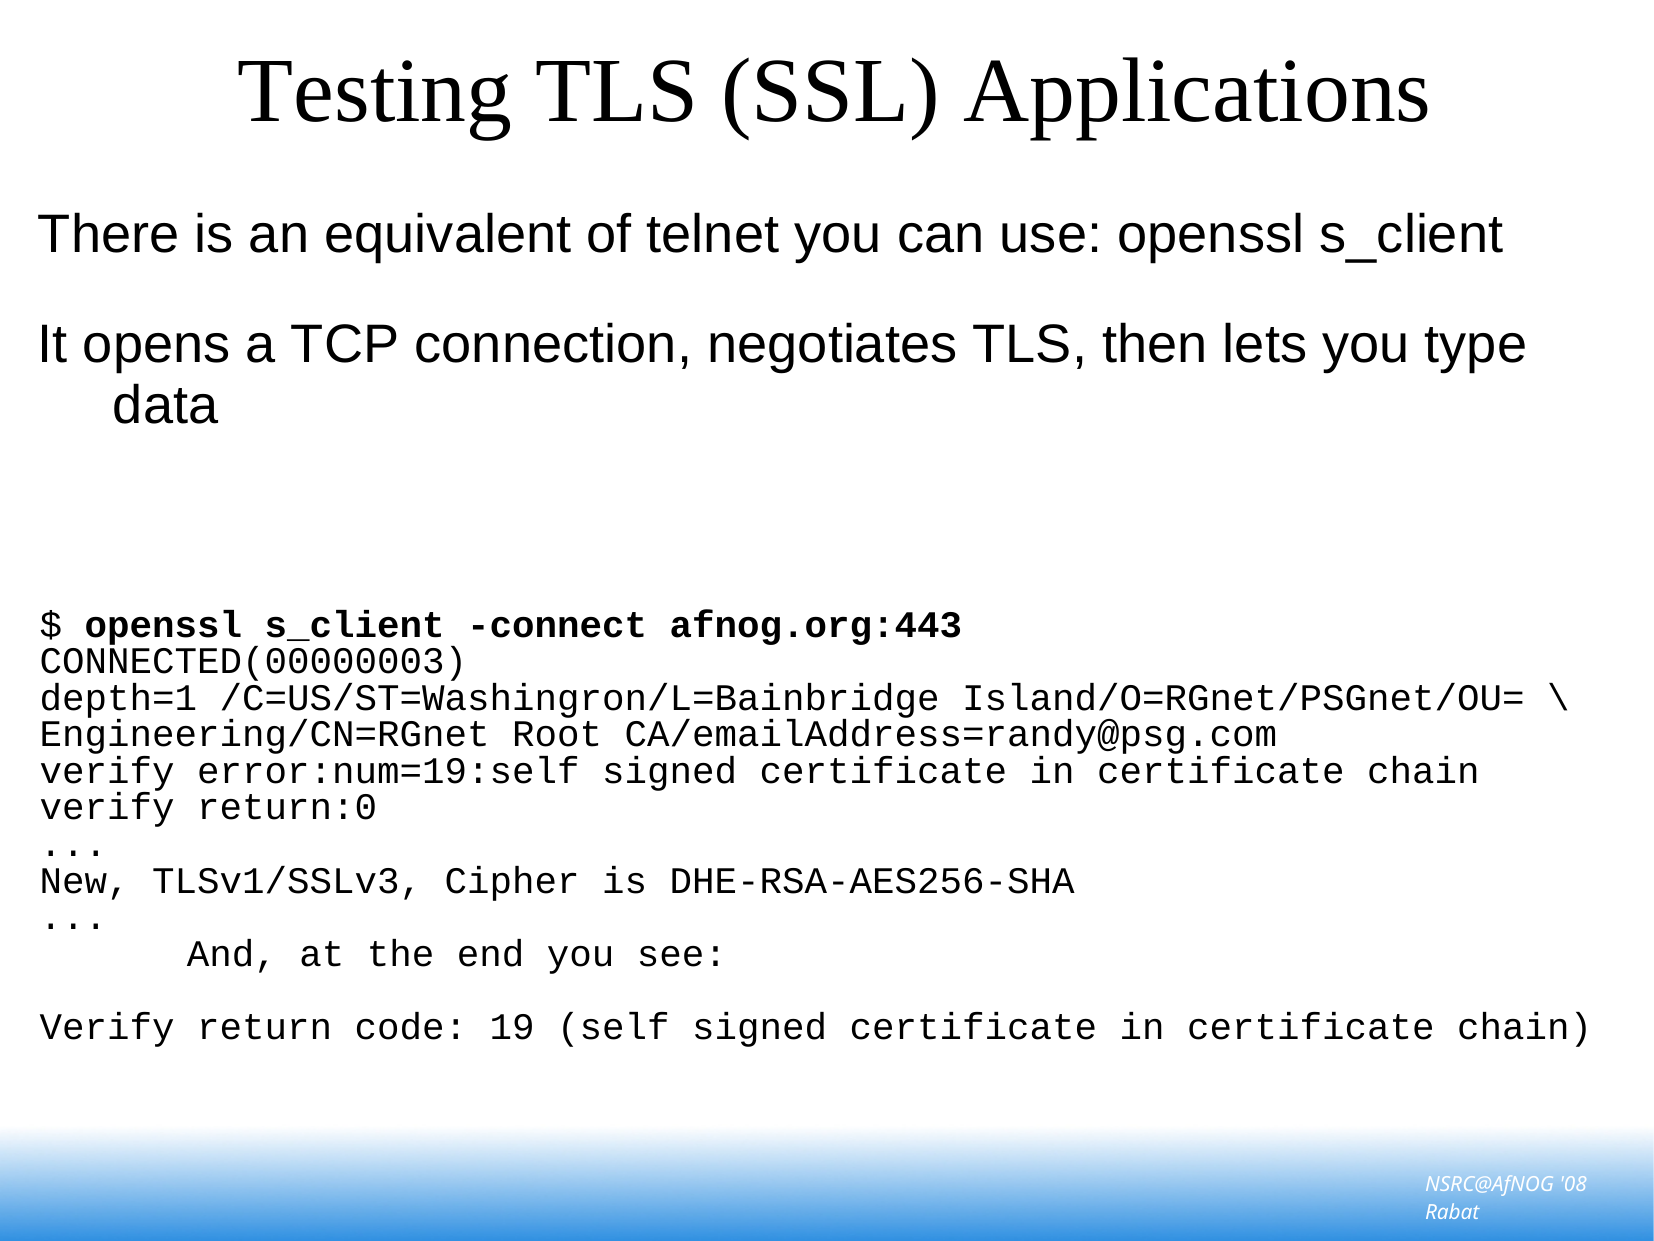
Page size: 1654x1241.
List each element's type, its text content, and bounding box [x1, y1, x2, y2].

picture [0, 1124, 1654, 1241]
list There is an equivalent of telnet you can use: openssl s_client It opens a TCP connection, negotiates TLS, then lets you type data [37, 203, 1582, 549]
text_box $ openssl s_client -connect afnog.org:443 CONNECTED(00000003) depth=1 /C=US/ST=Washingron/L=Bainbridge Island/O=RGnet/PSGnet/OU= \ Engineering/CN=RGnet Root CA/emailAddress=randy@psg.com verify error:num=19:self signed certificate in certificate chain verify return:0 ... New, TLSv1/SSLv3, Cipher is DHE-RSA-AES256-SHA ... And, at the end you see: Verify return code: 19 (self signed certificate in certificate chain) [39, 607, 1593, 1084]
title Testing TLS (SSL) Applications [84, 39, 1587, 156]
